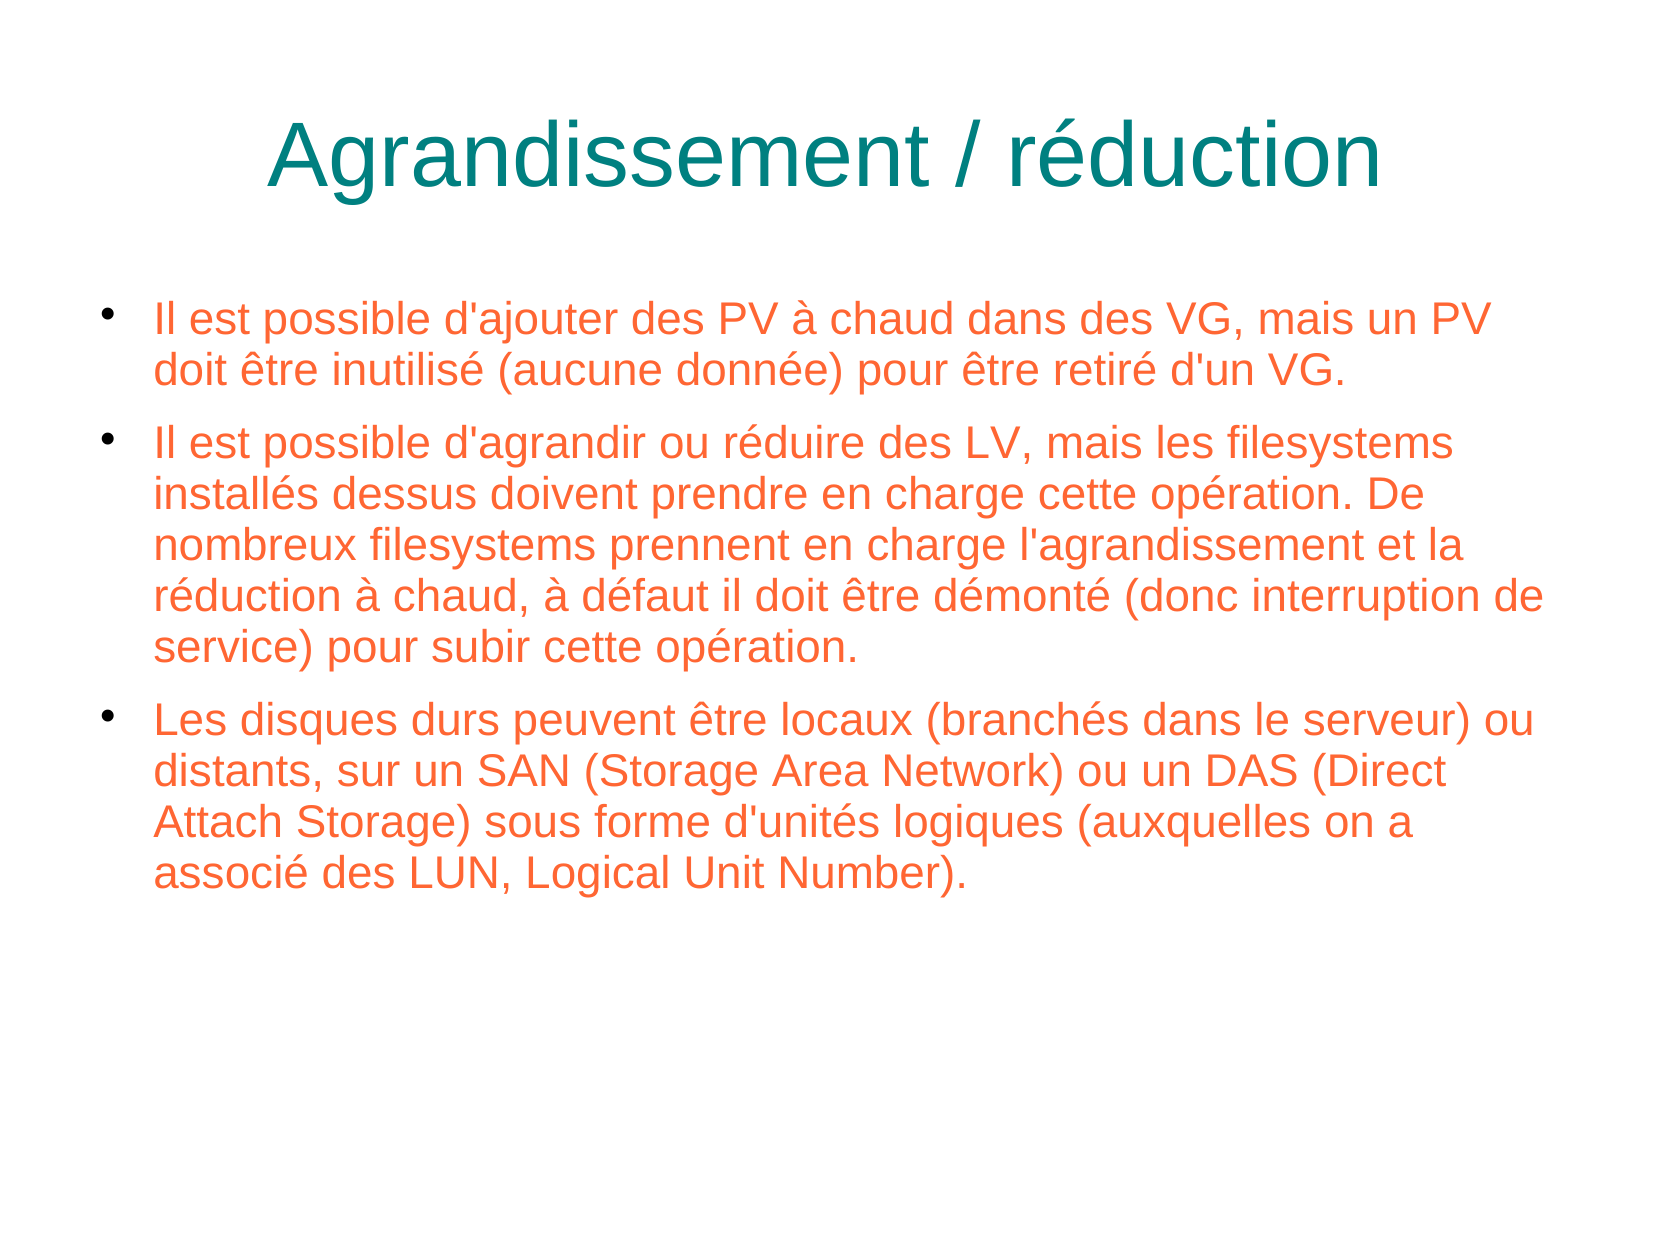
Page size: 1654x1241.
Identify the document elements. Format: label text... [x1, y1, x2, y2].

title Agrandissement / réduction [82, 56, 1571, 249]
list Il est possible d'ajouter des PV à chaud dans des VG, mais un PV doit être inutilisé (aucune donnée) pour être retiré d'un VG. Il est possible d'agrandir ou réduire des LV, mais les filesystems installés dessus doivent prendre en charge cette opération. De nombreux filesystems prennent en charge l'agrandissement et la réduction à chaud, à défaut il doit être démonté (donc interruption de service) pour subir cette opération. Les disques durs peuvent être locaux (branchés dans le serveur) ou distants, sur un SAN (Storage Area Network) ou un DAS (Direct Attach Storage) sous forme d'unités logiques (auxquelles on a associé des LUN, Logical Unit Number). [82, 290, 1571, 1094]
